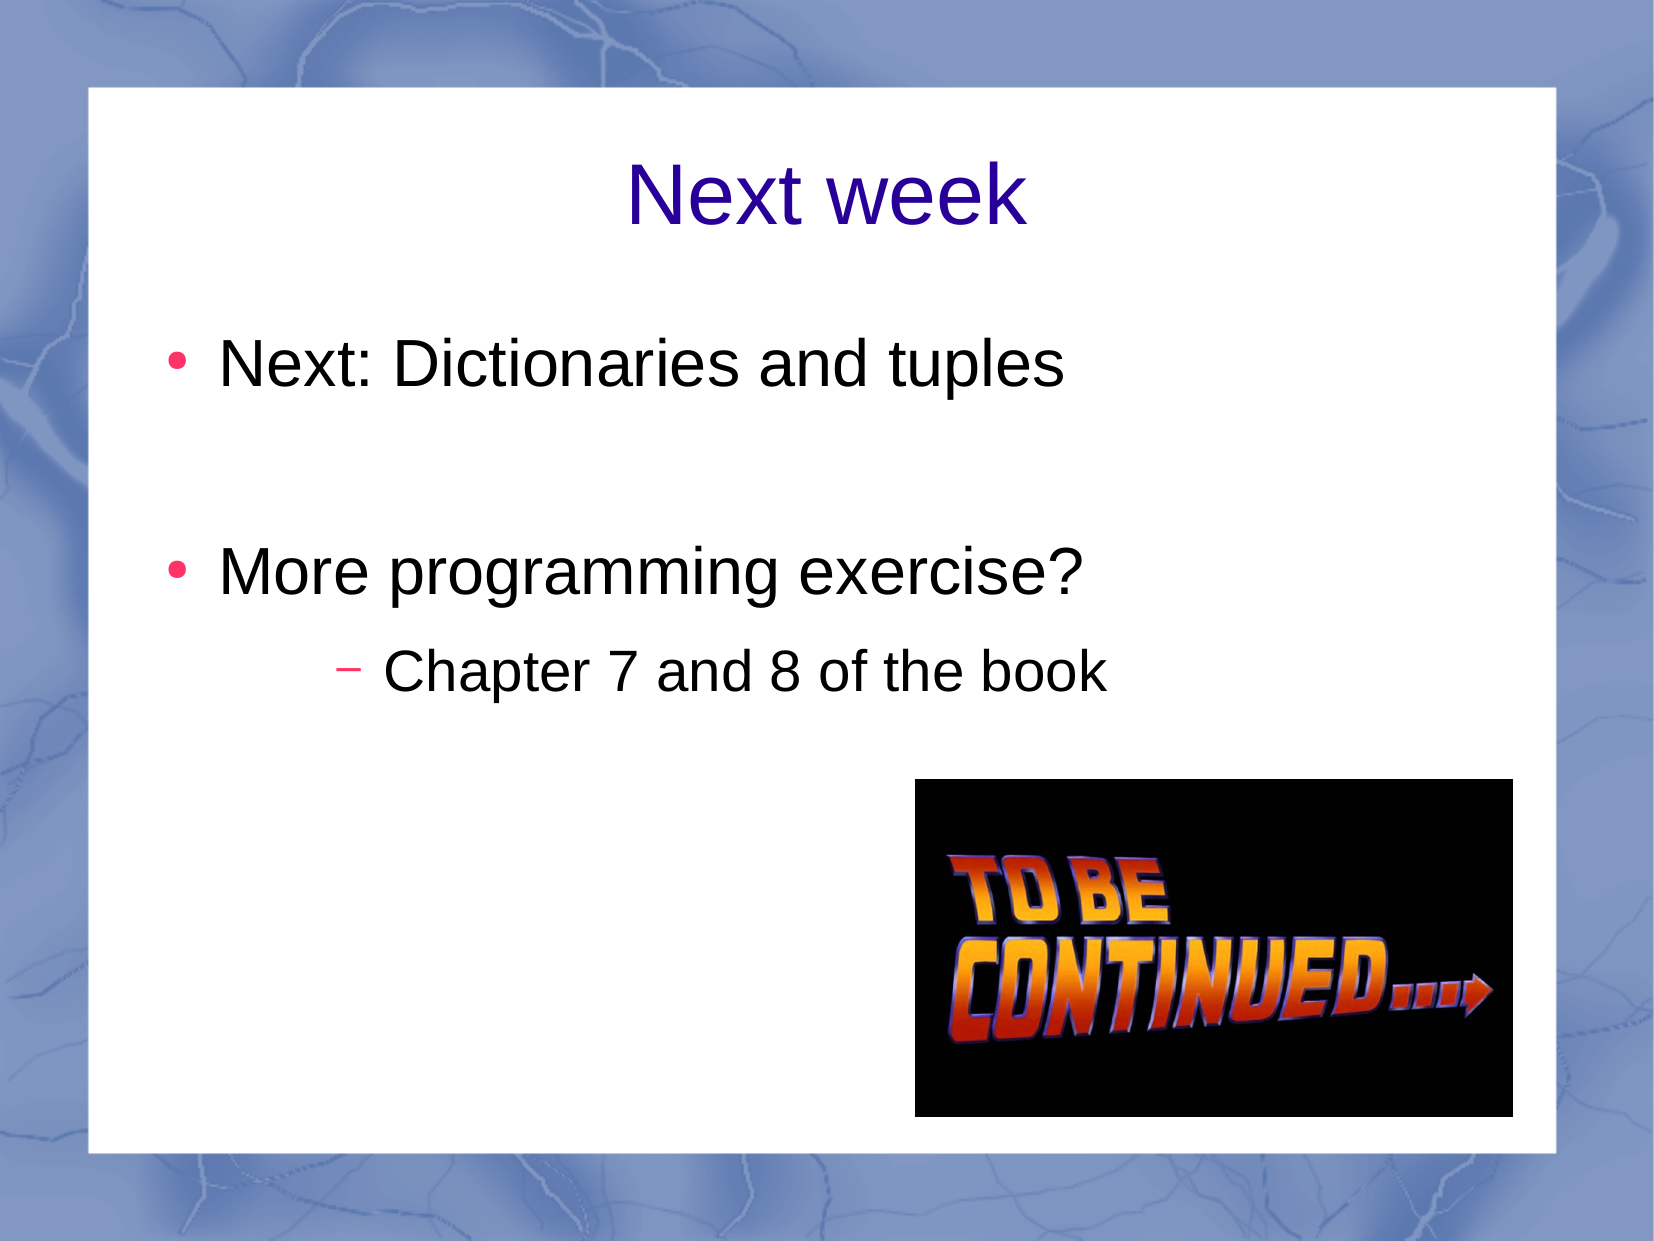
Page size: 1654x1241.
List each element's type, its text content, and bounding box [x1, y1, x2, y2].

list Next: Dictionaries and tuples More programming exercise? Chapter 7 and 8 of the book [147, 325, 1506, 1045]
title Next week [118, 90, 1536, 298]
picture [0, 0, 1654, 1241]
